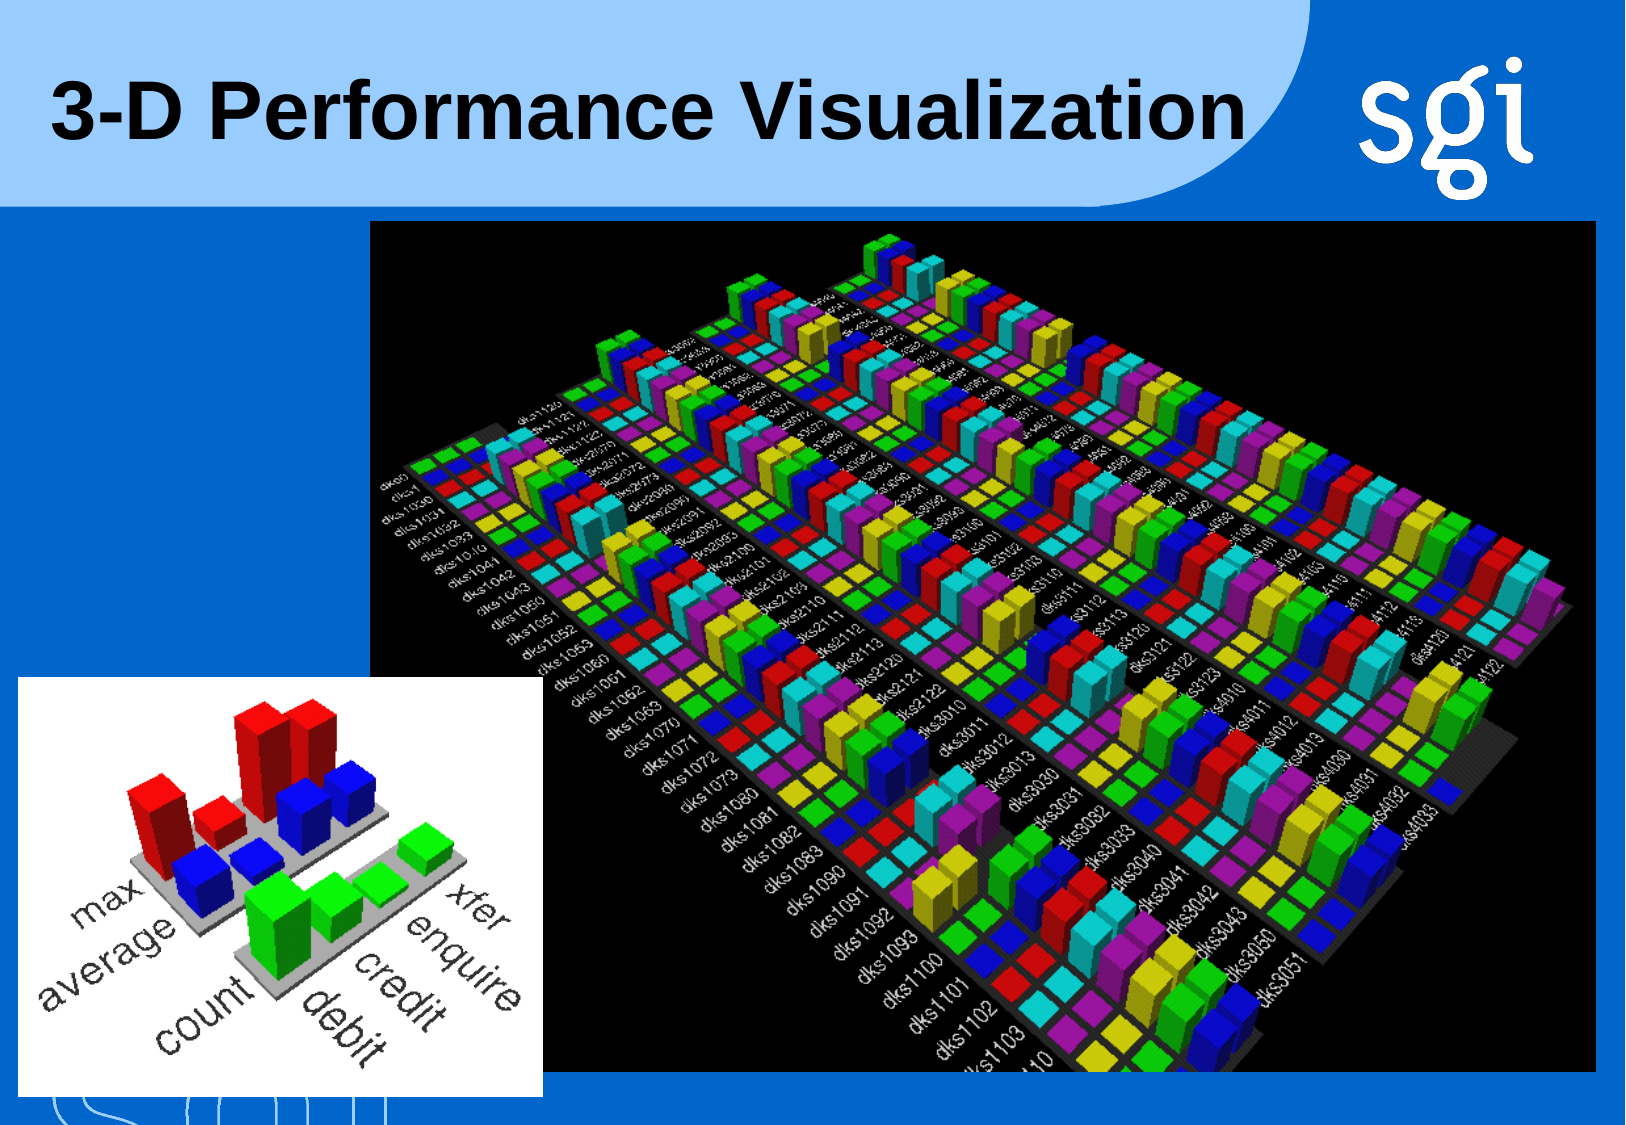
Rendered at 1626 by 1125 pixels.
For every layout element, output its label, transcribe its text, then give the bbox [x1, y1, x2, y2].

title 3-D Performance Visualization [36, 33, 1318, 199]
picture [18, 221, 1596, 1097]
